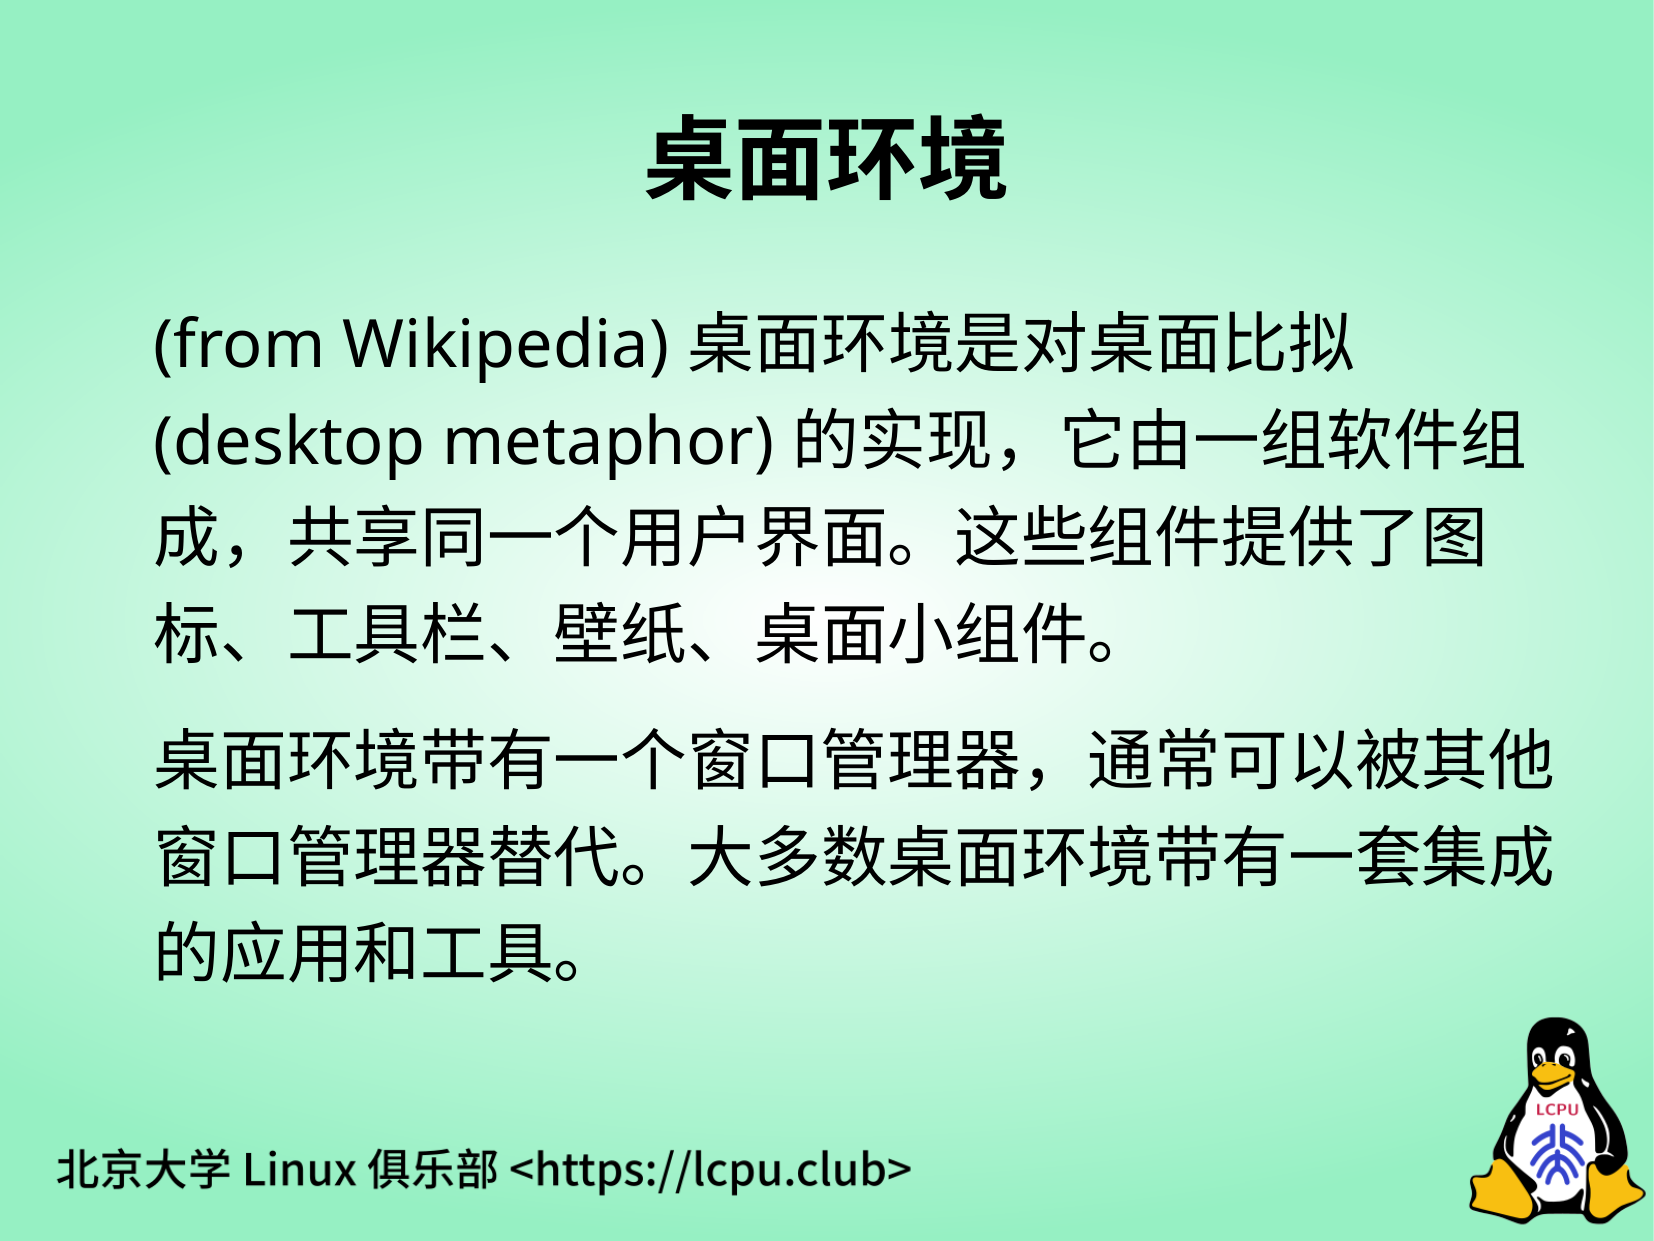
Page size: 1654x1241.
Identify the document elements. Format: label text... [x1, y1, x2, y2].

title 桌面环境 [82, 49, 1571, 257]
picture [0, 0, 1654, 1241]
list (from Wikipedia)桌面环境是对桌面比拟(desktop metaphor)的实现，它由一组软件组成，共享同一个用户界面。这些组件提供了图标、工具栏、壁纸、桌面小组件。 桌面环境带有一个窗口管理器，通常可以被其他窗口管理器替代。大多数桌面环境带有一套集成的应用和工具。 [82, 290, 1571, 1010]
